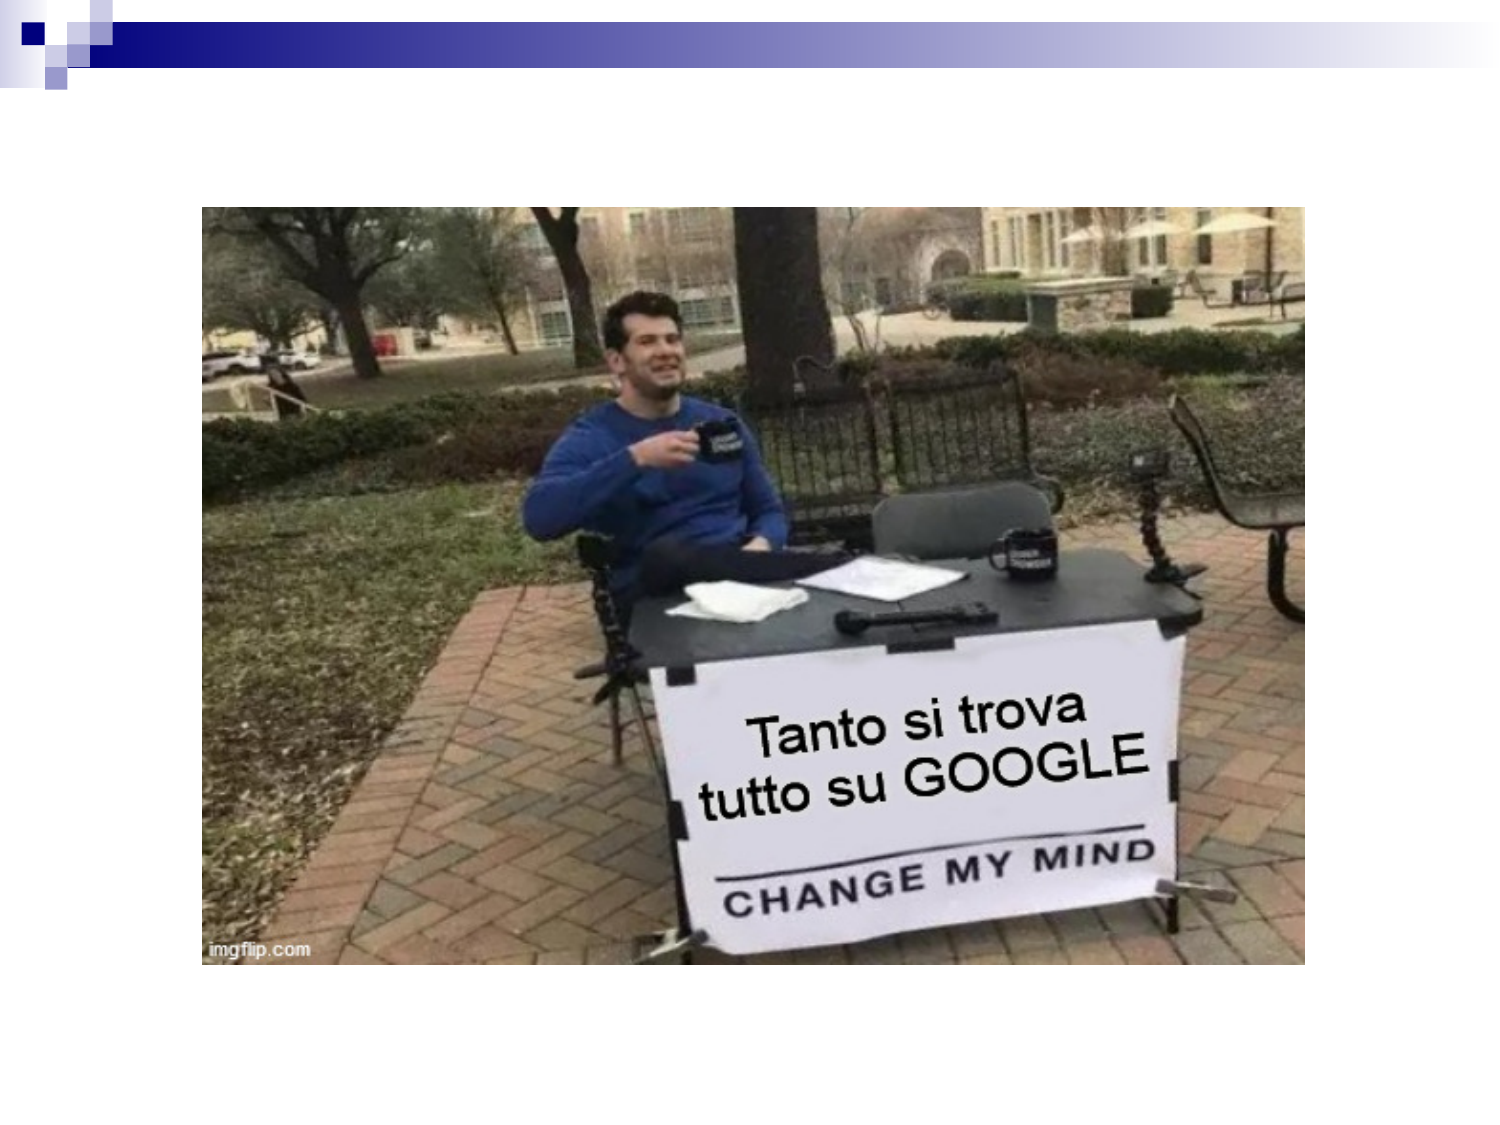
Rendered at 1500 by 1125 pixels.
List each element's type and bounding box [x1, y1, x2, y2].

picture [202, 207, 1305, 965]
